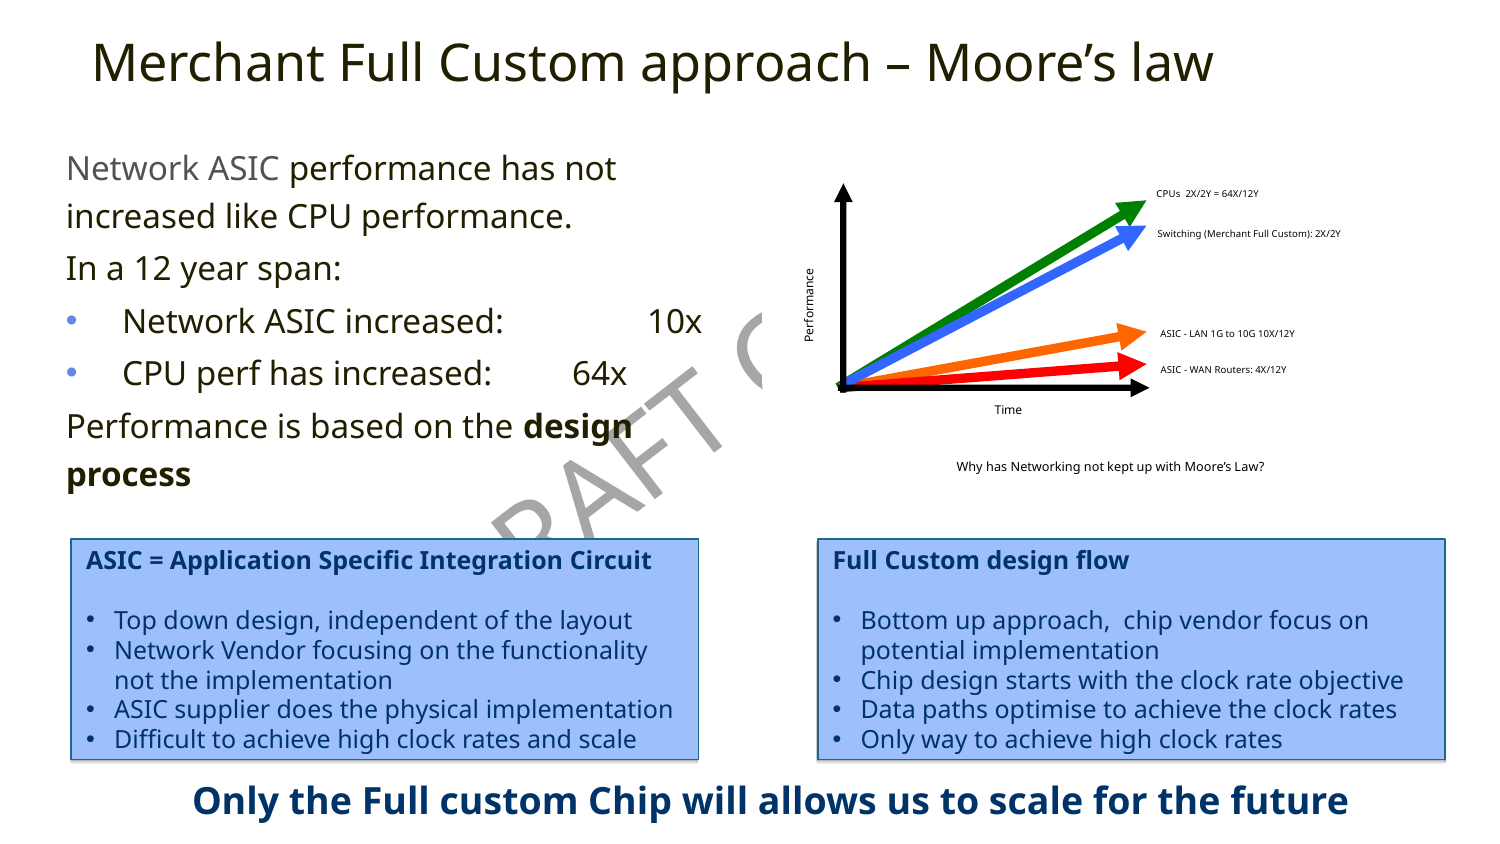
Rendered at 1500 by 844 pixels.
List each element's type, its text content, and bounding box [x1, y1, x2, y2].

text_box Why has Networking not kept up with Moore’s Law? [762, 445, 1460, 479]
text_box ASIC = Application Specific Integration Circuit Top down design, independent of the layout Network Vendor focusing on the functionality not the implementation ASIC supplier does the physical implementation Difficult to achieve high clock rates and scale [71, 538, 699, 760]
text_box ASIC - WAN Routers: 4X/12Y [1153, 353, 1394, 381]
text_box CPUs 2X/2Y = 64X/12Y [1149, 177, 1393, 205]
title Merchant Full Custom approach – Moore’s law [75, 20, 1425, 128]
text_box Only the Full custom Chip will allows us to scale for the future [177, 769, 1366, 830]
text_box Performance [785, 265, 825, 346]
text_box Full Custom design flow Bottom up approach, chip vendor focus on potential implementation Chip design starts with the clock rate objective Data paths optimise to achieve the clock rates Only way to achieve high clock rates [817, 538, 1446, 760]
list Network ASIC performance has not increased like CPU performance. In a 12 year span: Network ASIC increased: 10x CPU perf has increased: 64x Performance is based on the design process [49, 131, 761, 539]
text_box [762, 159, 1460, 427]
text_box Time [987, 389, 1030, 422]
text_box Switching (Merchant Full Custom): 2X/2Y [1150, 216, 1446, 244]
text_box ASIC - LAN 1G to 10G 10X/12Y [1153, 317, 1394, 345]
